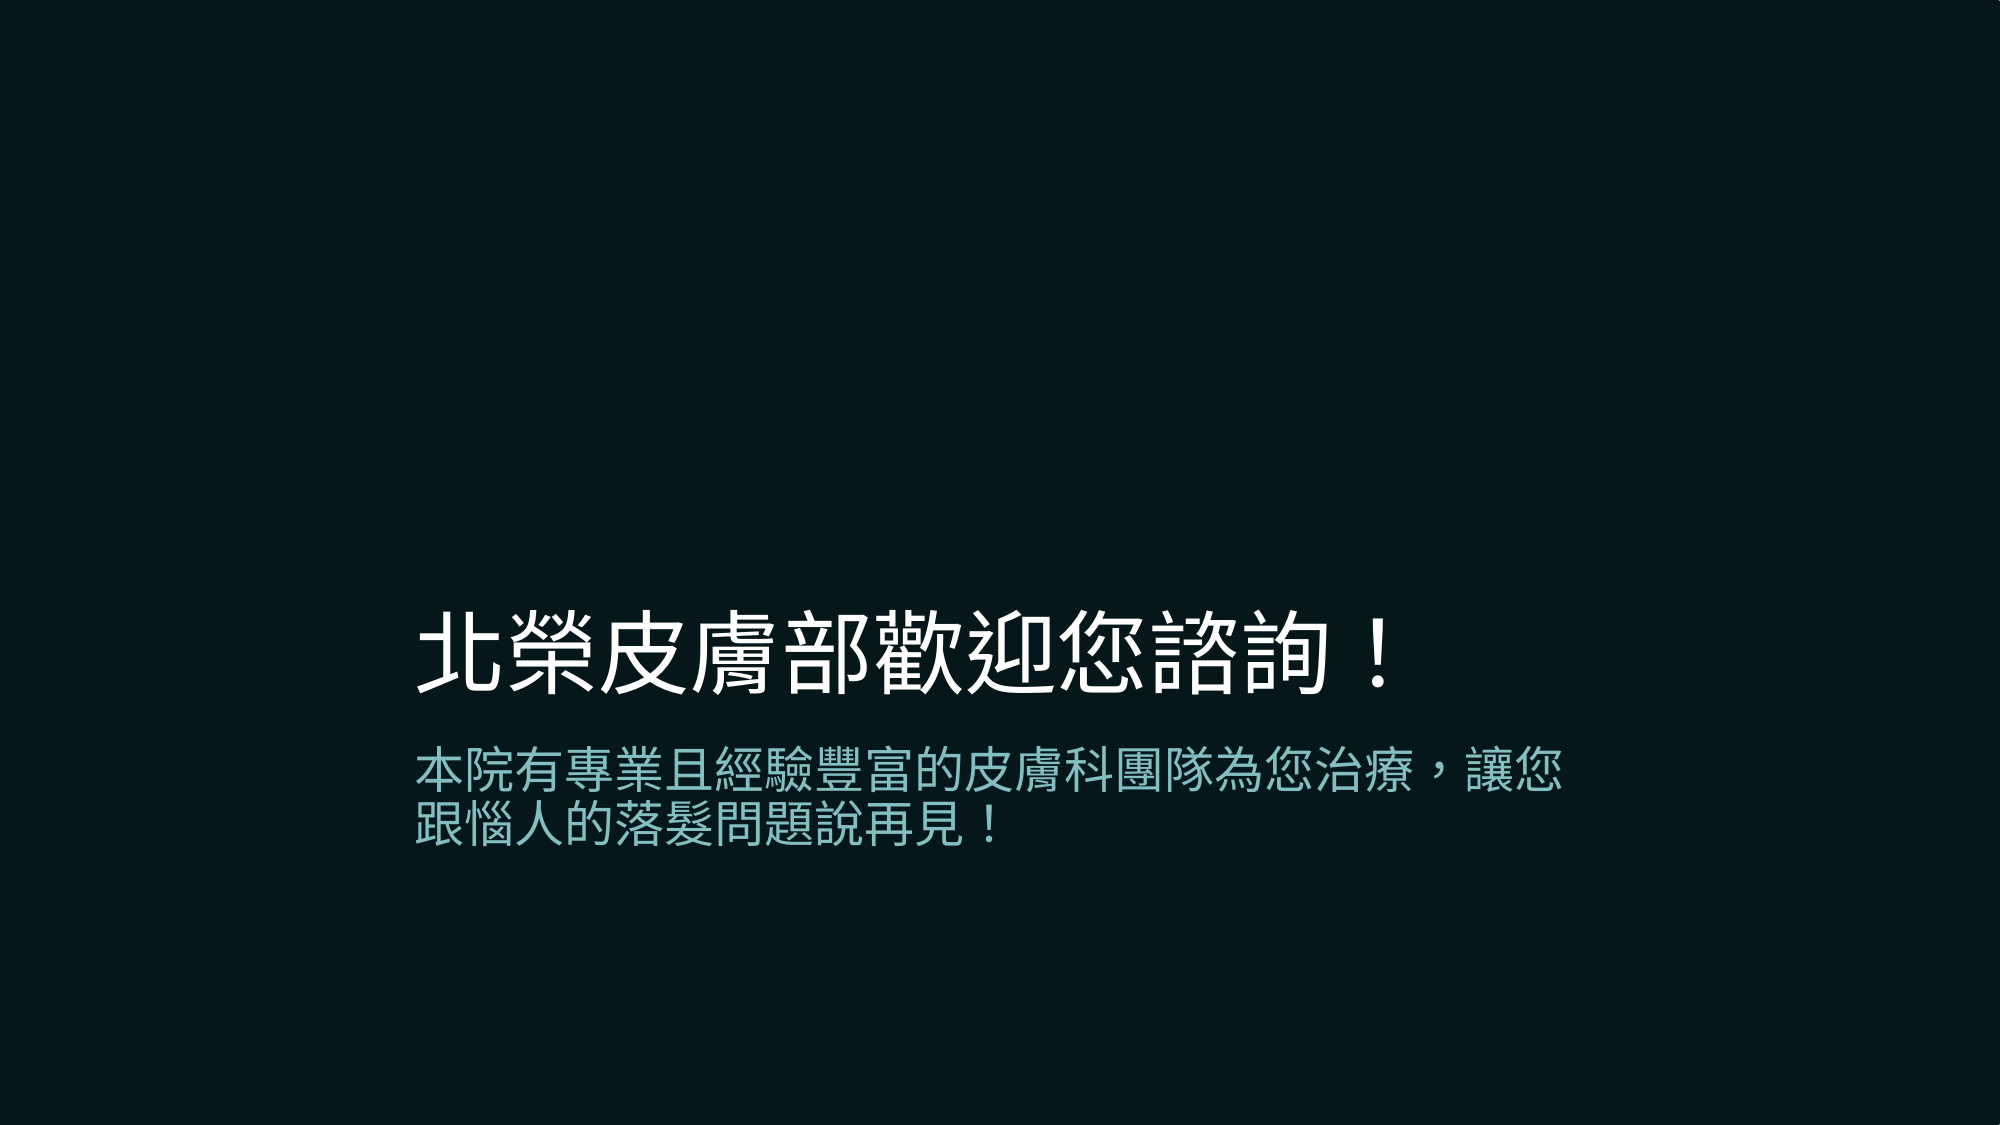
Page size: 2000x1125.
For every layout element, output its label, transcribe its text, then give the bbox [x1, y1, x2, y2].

list 本院有專業且經驗豐富的皮膚科團隊為您治療，讓您跟惱人的落髮問題說再見！ [399, 737, 1600, 1012]
title 北榮皮膚部歡迎您諮詢！ [399, 265, 1662, 713]
